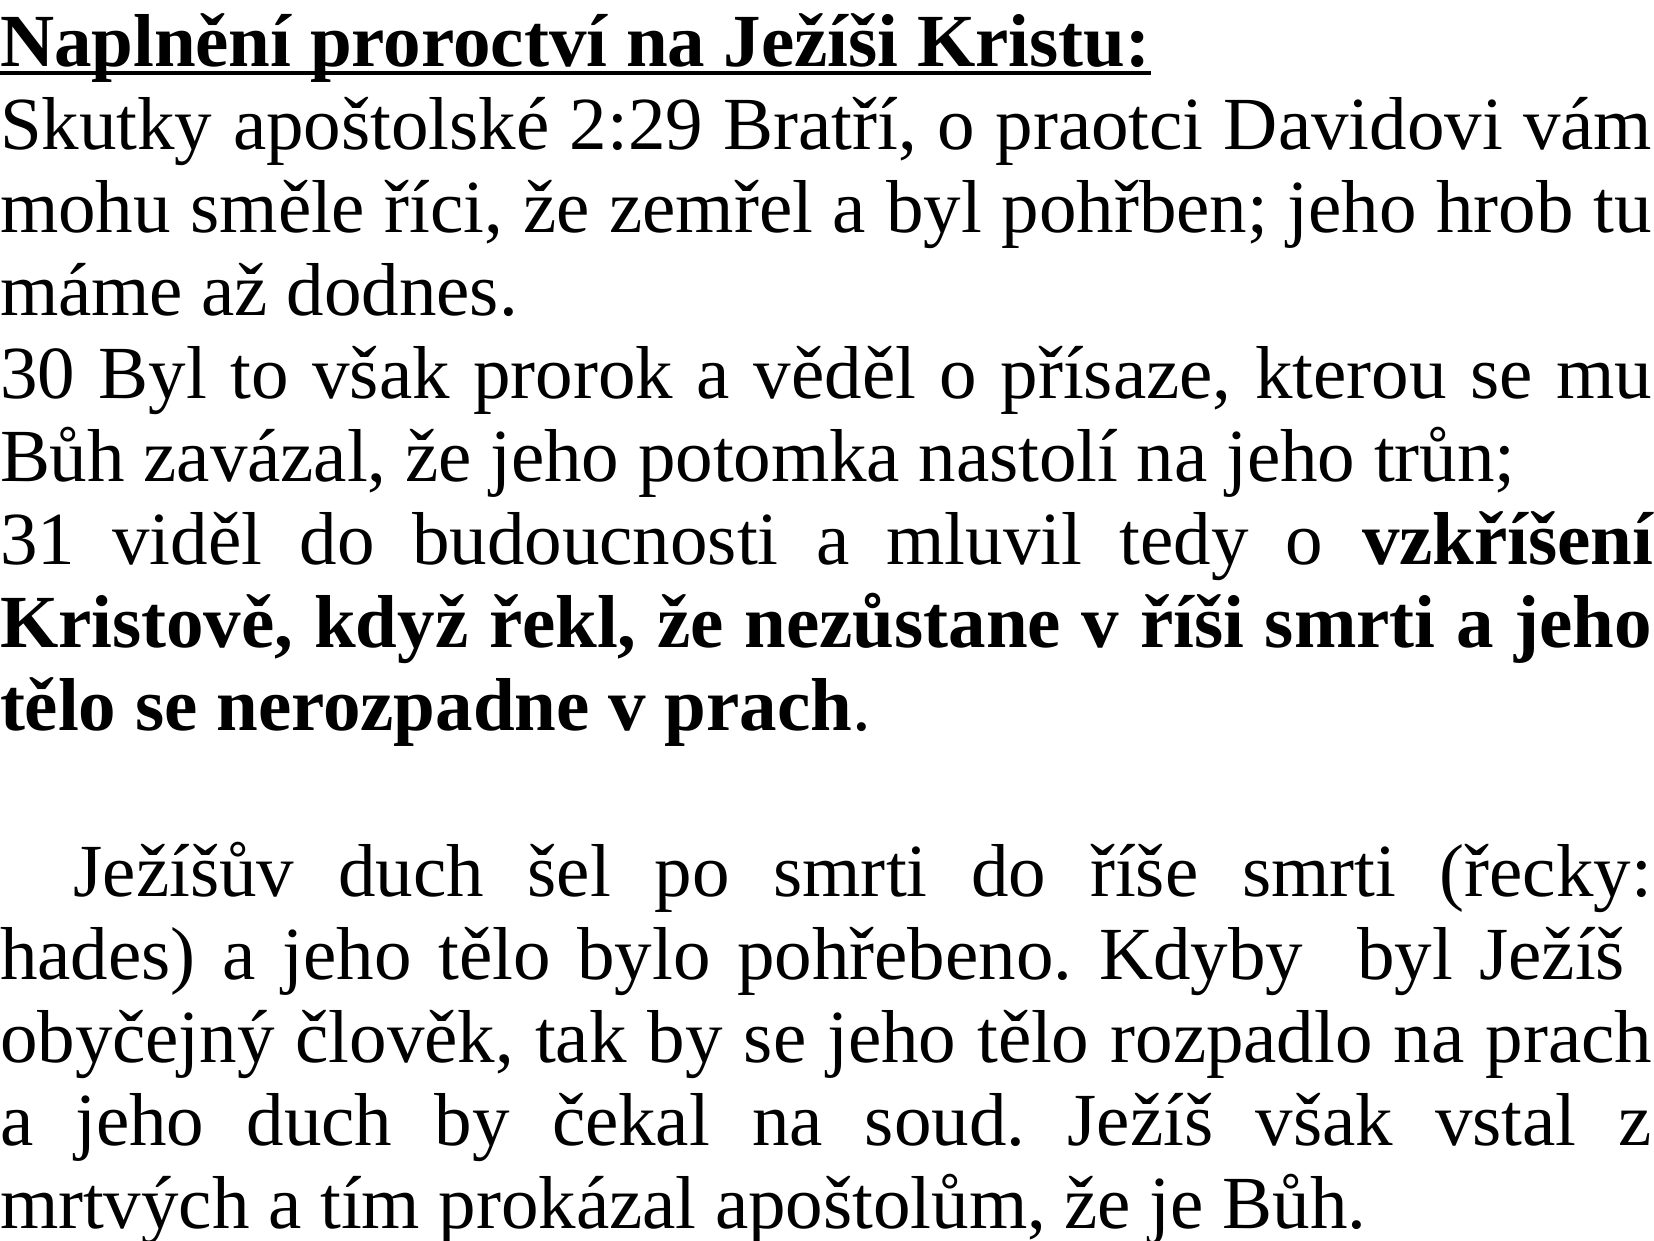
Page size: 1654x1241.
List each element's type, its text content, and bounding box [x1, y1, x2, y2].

subtitle Naplnění proroctví na Ježíši Kristu: Skutky apoštolské 2:29 Bratří, o praotci Davidovi vám mohu směle říci, že zemřel a byl pohřben; jeho hrob tu máme až dodnes. 30 Byl to však prorok a věděl o přísaze, kterou se mu Bůh zavázal, že jeho potomka nastolí na jeho trůn; 31 viděl do budoucnosti a mluvil tedy o vzkříšení Kristově, když řekl, že nezůstane v říši smrti a jeho tělo se nerozpadne v prach. Ježíšův duch šel po smrti do říše smrti (řecky: hades) a jeho tělo bylo pohřebeno. Kdyby byl Ježíš obyčejný člověk, tak by se jeho tělo rozpadlo na prach a jeho duch by čekal na soud. Ježíš však vstal z mrtvých a tím prokázal apoštolům, že je Bůh. [0, 0, 1654, 1241]
